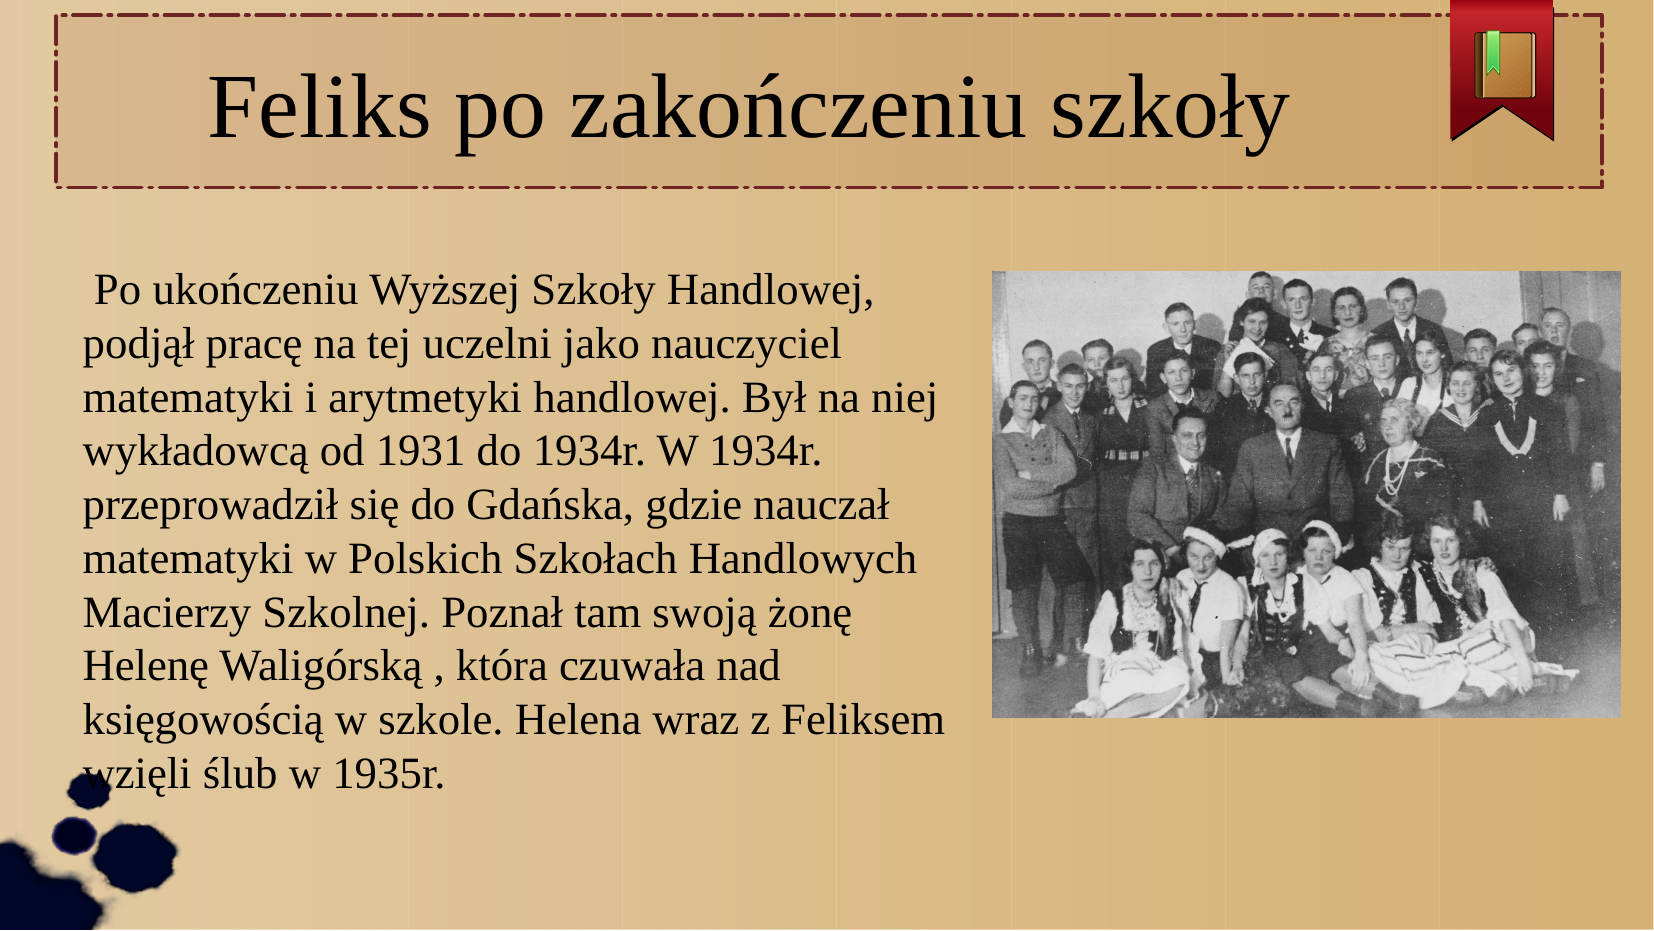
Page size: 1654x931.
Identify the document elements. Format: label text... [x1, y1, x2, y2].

list Po ukończeniu Wyższej Szkoły Handlowej, podjął pracę na tej uczelni jako nauczyciel matematyki i arytmetyki handlowej. Był na niej wykładowcą od 1931 do 1934r. W 1934r. przeprowadził się do Gdańska, gdzie nauczał matematyki w Polskich Szkołach Handlowych Macierzy Szkolnej. Poznał tam swoją żonę Helenę Waligórską , która czuwała nad księgowością w szkole. Helena wraz z Feliksem wzięli ślub w 1935r. [82, 259, 981, 800]
title Feliks po zakończeniu szkoły [59, 11, 1441, 189]
picture [1463, 22, 1548, 107]
picture [992, 271, 1621, 718]
